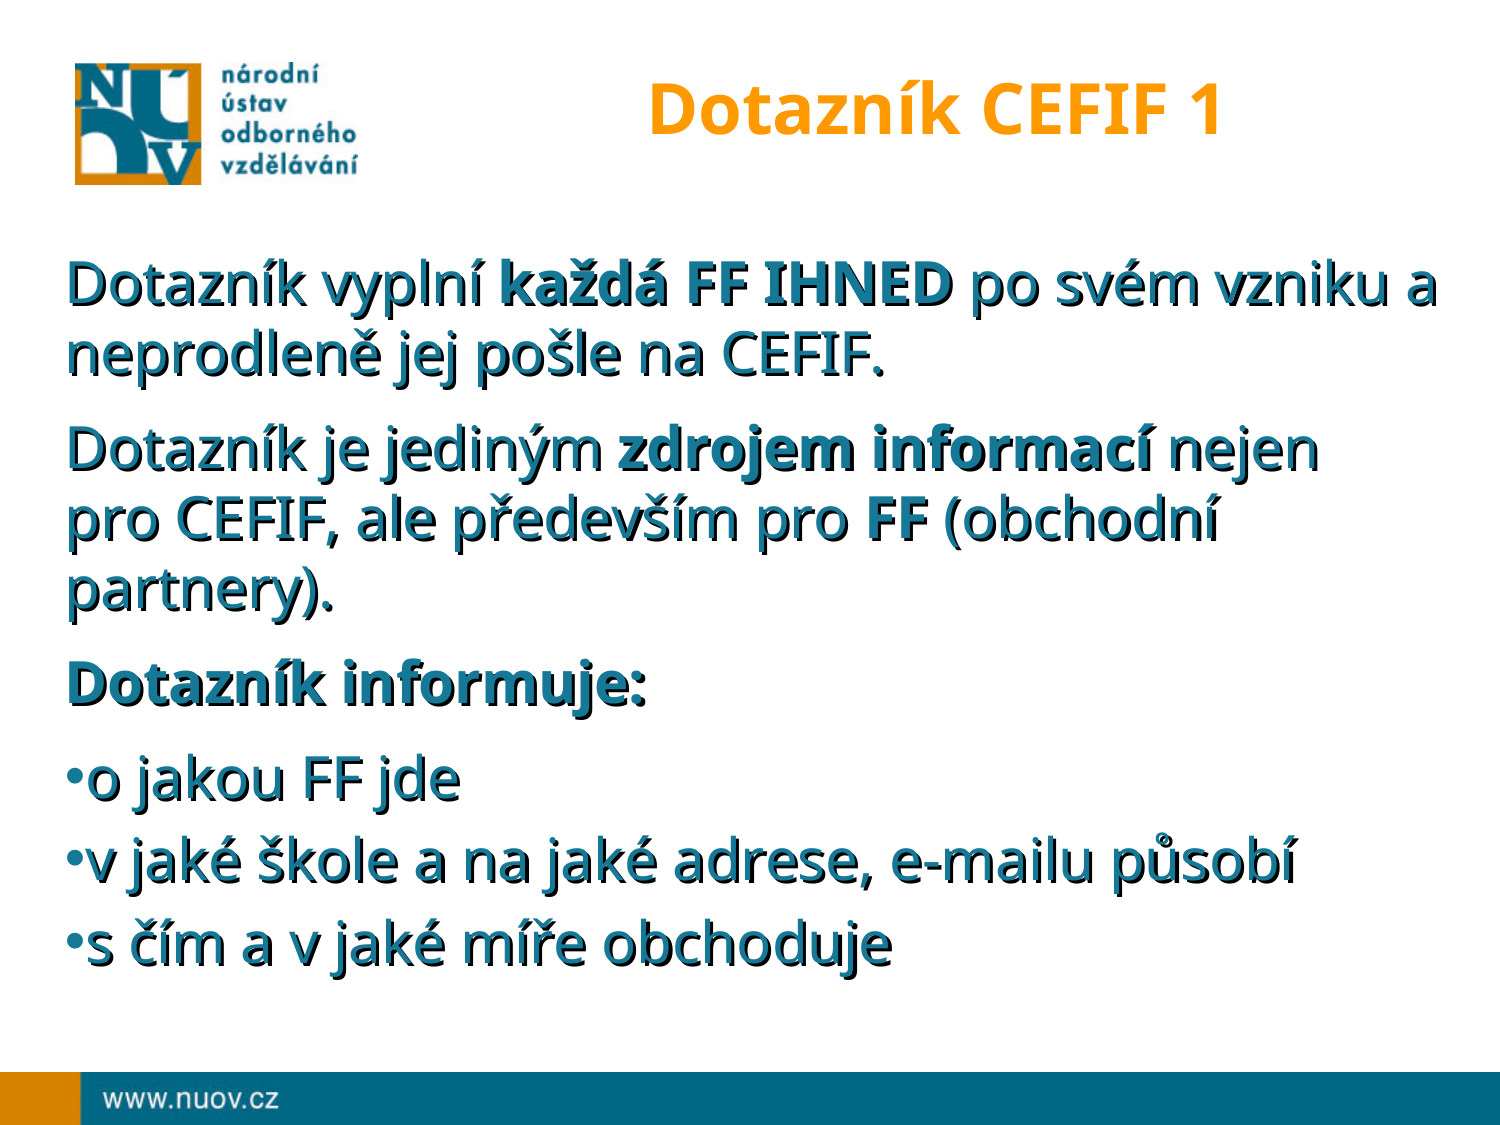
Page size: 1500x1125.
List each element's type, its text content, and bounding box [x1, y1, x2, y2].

text_box [0, 1072, 1500, 1125]
title Dotazník CEFIF 1 [425, 37, 1450, 176]
text_box [75, 62, 358, 185]
text_box Dotazník vyplní každá FF IHNED po svém vzniku a neprodleně jej pošle na CEFIF. Dotazník je jediným zdrojem informací nejen pro CEFIF, ale především pro FF (obchodní partnery). Dotazník informuje: o jakou FF jde v jaké škole a na jaké adrese, e-mailu působí s čím a v jaké míře obchoduje [49, 237, 1500, 983]
